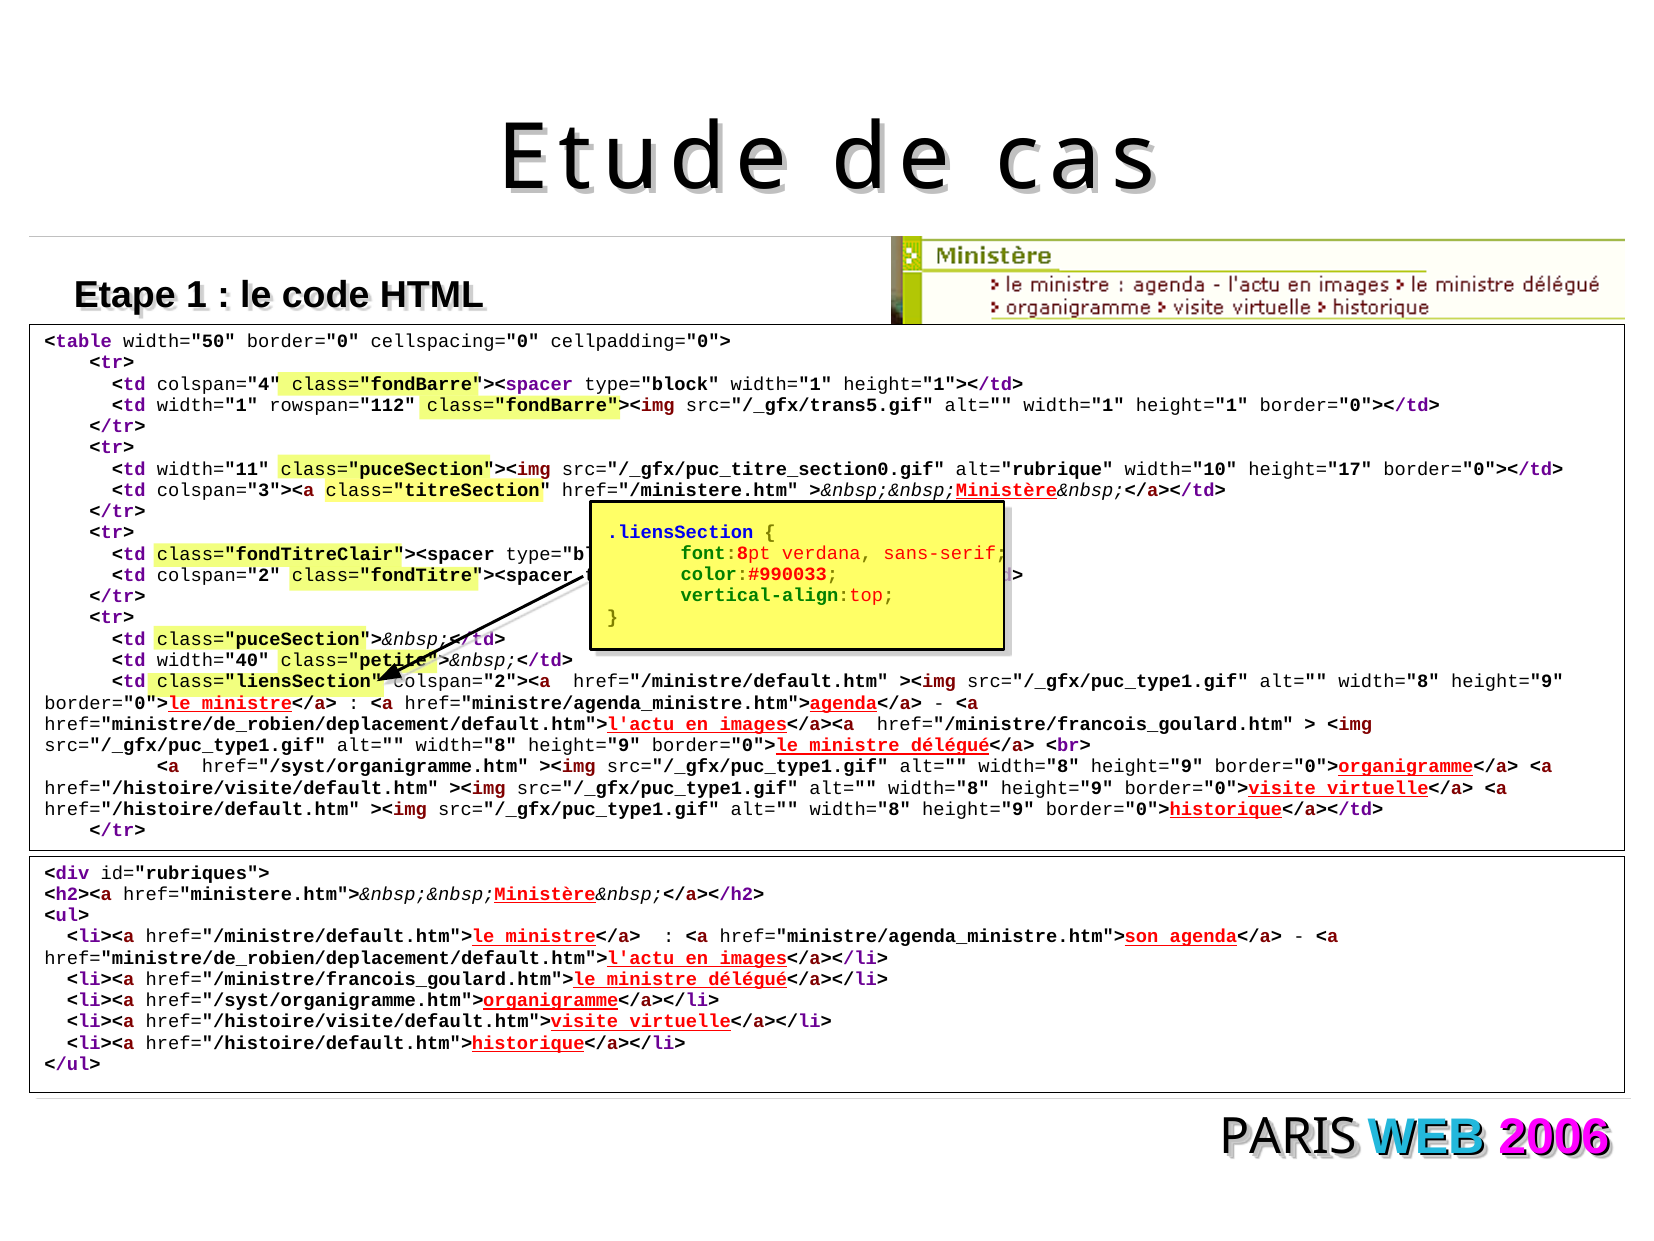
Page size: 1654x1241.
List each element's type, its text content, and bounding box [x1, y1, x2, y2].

text_box .liensSection { font:8pt verdana, sans-serif; color:#990033; vertical-align:top; } [591, 502, 1004, 650]
title Etude de cas [82, 237, 891, 247]
text_box PARIS WEB 2006 [1151, 1099, 1625, 1178]
title Etude de cas [82, 59, 1571, 236]
picture [891, 236, 1625, 324]
text_box <table width="50" border="0" cellspacing="0" cellpadding="0"> <tr> <td colspan="4" class="fondBarre"><spacer type="block" width="1" height="1"></td> <td width="1" rowspan="112" class="fondBarre"><img src="/_gfx/trans5.gif" alt="" width="1" height="1" border="0"></td> </tr> <tr> <td width="11" class="puceSection"><img src="/_gfx/puc_titre_section0.gif" alt="rubrique" width="10" height="17" border="0"></td> <td colspan="3"><a class="titreSection" href="/ministere.htm" >&nbsp;&nbsp;Ministère&nbsp;</a></td> </tr> <tr> <td class="fondTitreClair"><spacer type="block" width="1" height="1"></td> <td colspan="2" class="fondTitre"><spacer type="block" width="1" height="1"></td> </tr> <tr> <td class="puceSection">&nbsp;</td> <td width="40" class="petite">&nbsp;</td> <td class="liensSection" colspan="2"><a href="/ministre/default.htm" ><img src="/_gfx/puc_type1.gif" alt="" width="8" height="9" border="0">le ministre</a> : <a href="ministre/agenda_ministre.htm">agenda</a> - <a href="ministre/de_robien/deplacement/default.htm">l'actu en images</a><a href="/ministre/francois_goulard.htm" > <img src="/_gfx/puc_type1.gif" alt="" width="8" height="9" border="0">le ministre délégué</a> <br> <a href="/syst/organigramme.htm" ><img src="/_gfx/puc_type1.gif" alt="" width="8" height="9" border="0">organigramme</a> <a href="/histoire/visite/default.htm" ><img src="/_gfx/puc_type1.gif" alt="" width="8" height="9" border="0">visite virtuelle</a> <a href="/histoire/default.htm" ><img src="/_gfx/puc_type1.gif" alt="" width="8" height="9" border="0">historique</a></td> </tr> [29, 324, 1625, 851]
text_box Etape 1 : le code HTML [59, 265, 891, 324]
text_box <div id="rubriques"> <h2><a href="ministere.htm">&nbsp;&nbsp;Ministère&nbsp;</a></h2> <ul> <li><a href="/ministre/default.htm">le ministre</a> : <a href="ministre/agenda_ministre.htm">son agenda</a> - <a href="ministre/de_robien/deplacement/default.htm">l'actu en images</a></li> <li><a href="/ministre/francois_goulard.htm">le ministre délégué</a></li> <li><a href="/syst/organigramme.htm">organigramme</a></li> <li><a href="/histoire/visite/default.htm">visite virtuelle</a></li> <li><a href="/histoire/default.htm">historique</a></li> </ul> [29, 856, 1625, 1093]
text_box PARIS WEB 2006 [1151, 1093, 1625, 1098]
